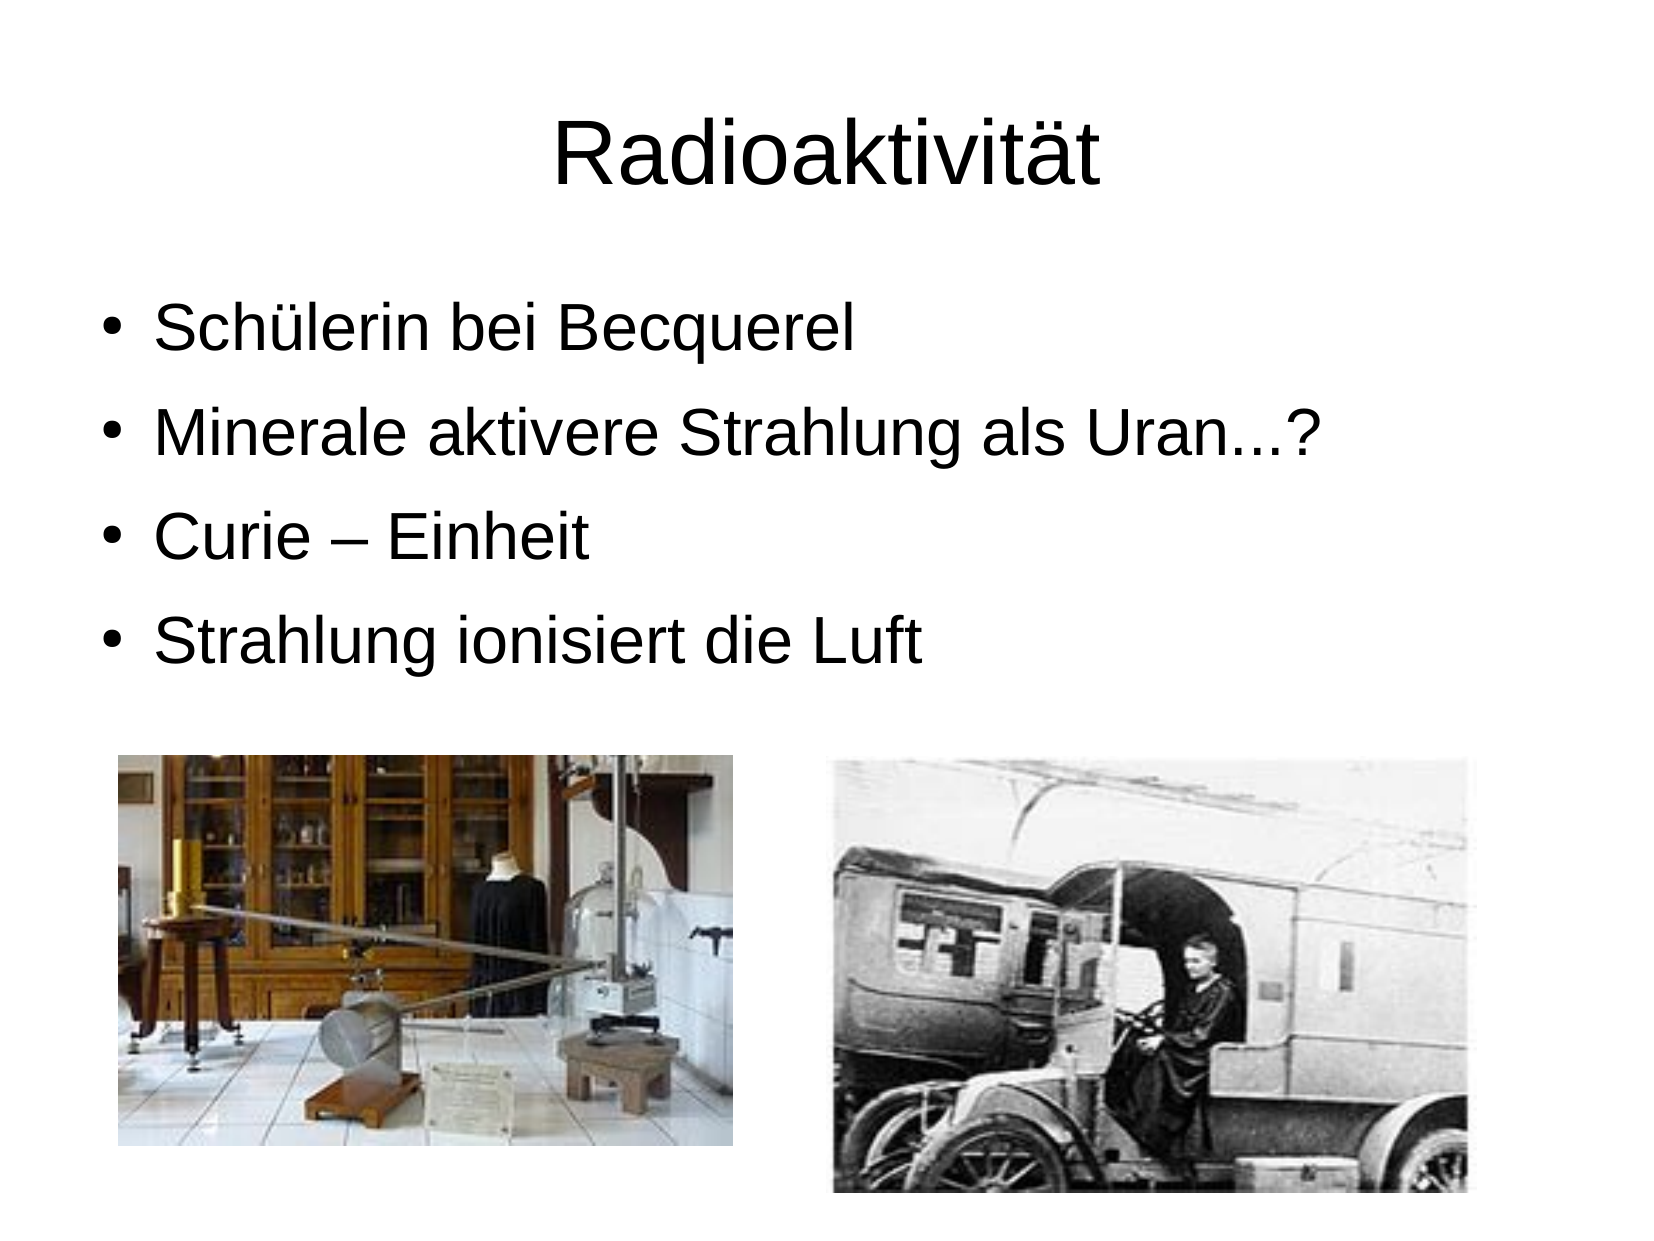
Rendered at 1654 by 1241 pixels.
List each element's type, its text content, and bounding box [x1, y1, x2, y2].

title Radioaktivität [82, 49, 1571, 257]
picture [118, 755, 733, 1146]
picture [826, 756, 1477, 1193]
list Schülerin bei Becquerel Minerale aktivere Strahlung als Uran...? Curie – Einheit Strahlung ionisiert die Luft [82, 290, 1571, 1109]
